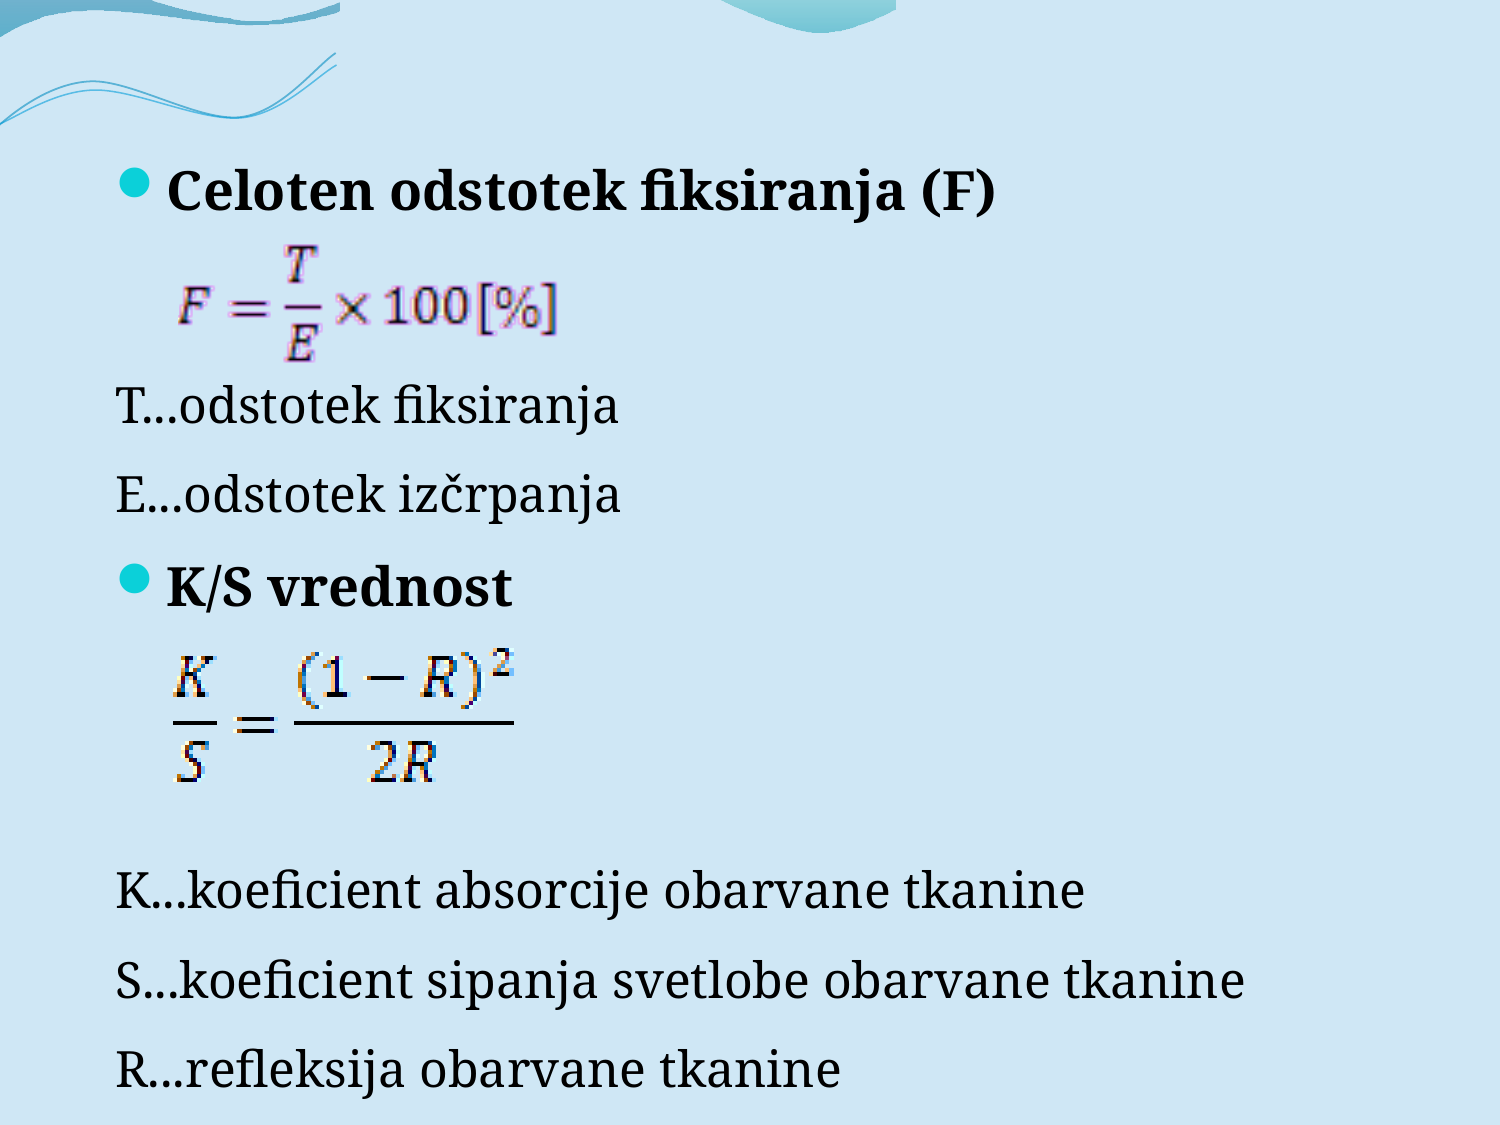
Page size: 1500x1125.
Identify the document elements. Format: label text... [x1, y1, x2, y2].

list Celoten odstotek fiksiranja (F) T...odstotek fiksiranja E...odstotek izčrpanja K/S vrednost K...koeficient absorcije obarvane tkanine S...koeficient sipanja svetlobe obarvane tkanine R...refleksija obarvane tkanine [100, 148, 1451, 1125]
picture [173, 644, 514, 799]
picture [178, 243, 561, 374]
